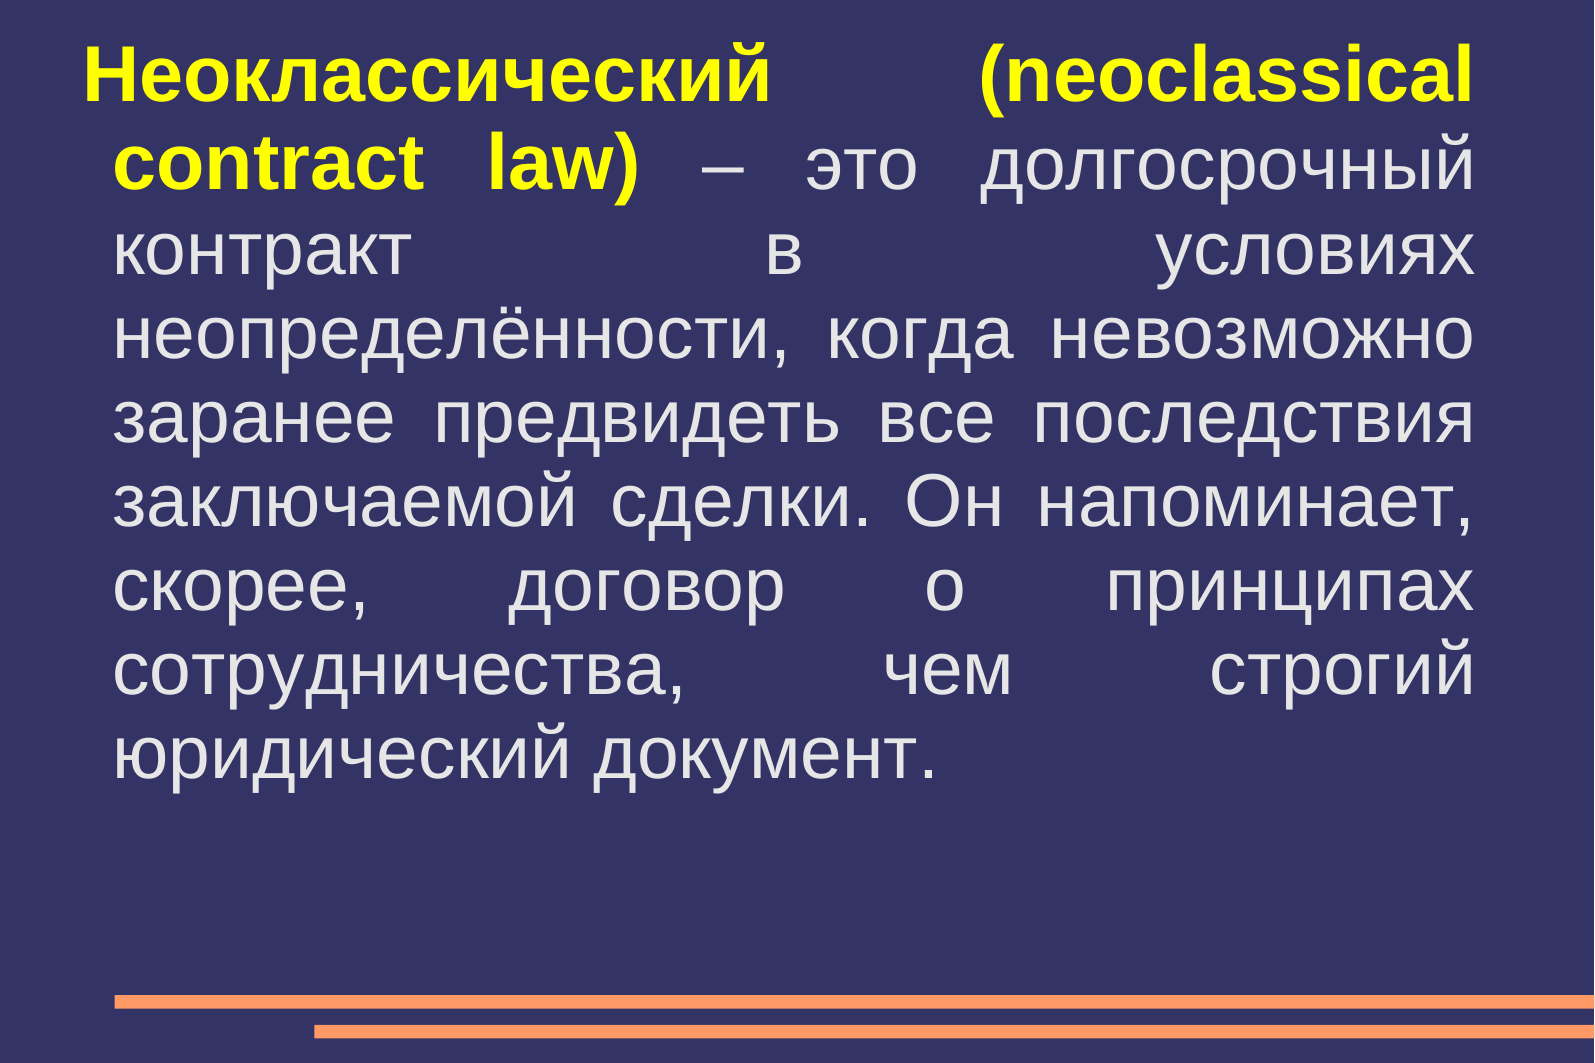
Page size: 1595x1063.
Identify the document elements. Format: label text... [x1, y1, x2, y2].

list Неоклассический (neoclassical contract law) – это долгосрочный контракт в условиях неопределённости, когда невозможно заранее предвидеть все последствия заключаемой сделки. Он напоминает, скорее, договор о принципах сотрудничества, чем строгий юридический документ. [29, 29, 1477, 945]
